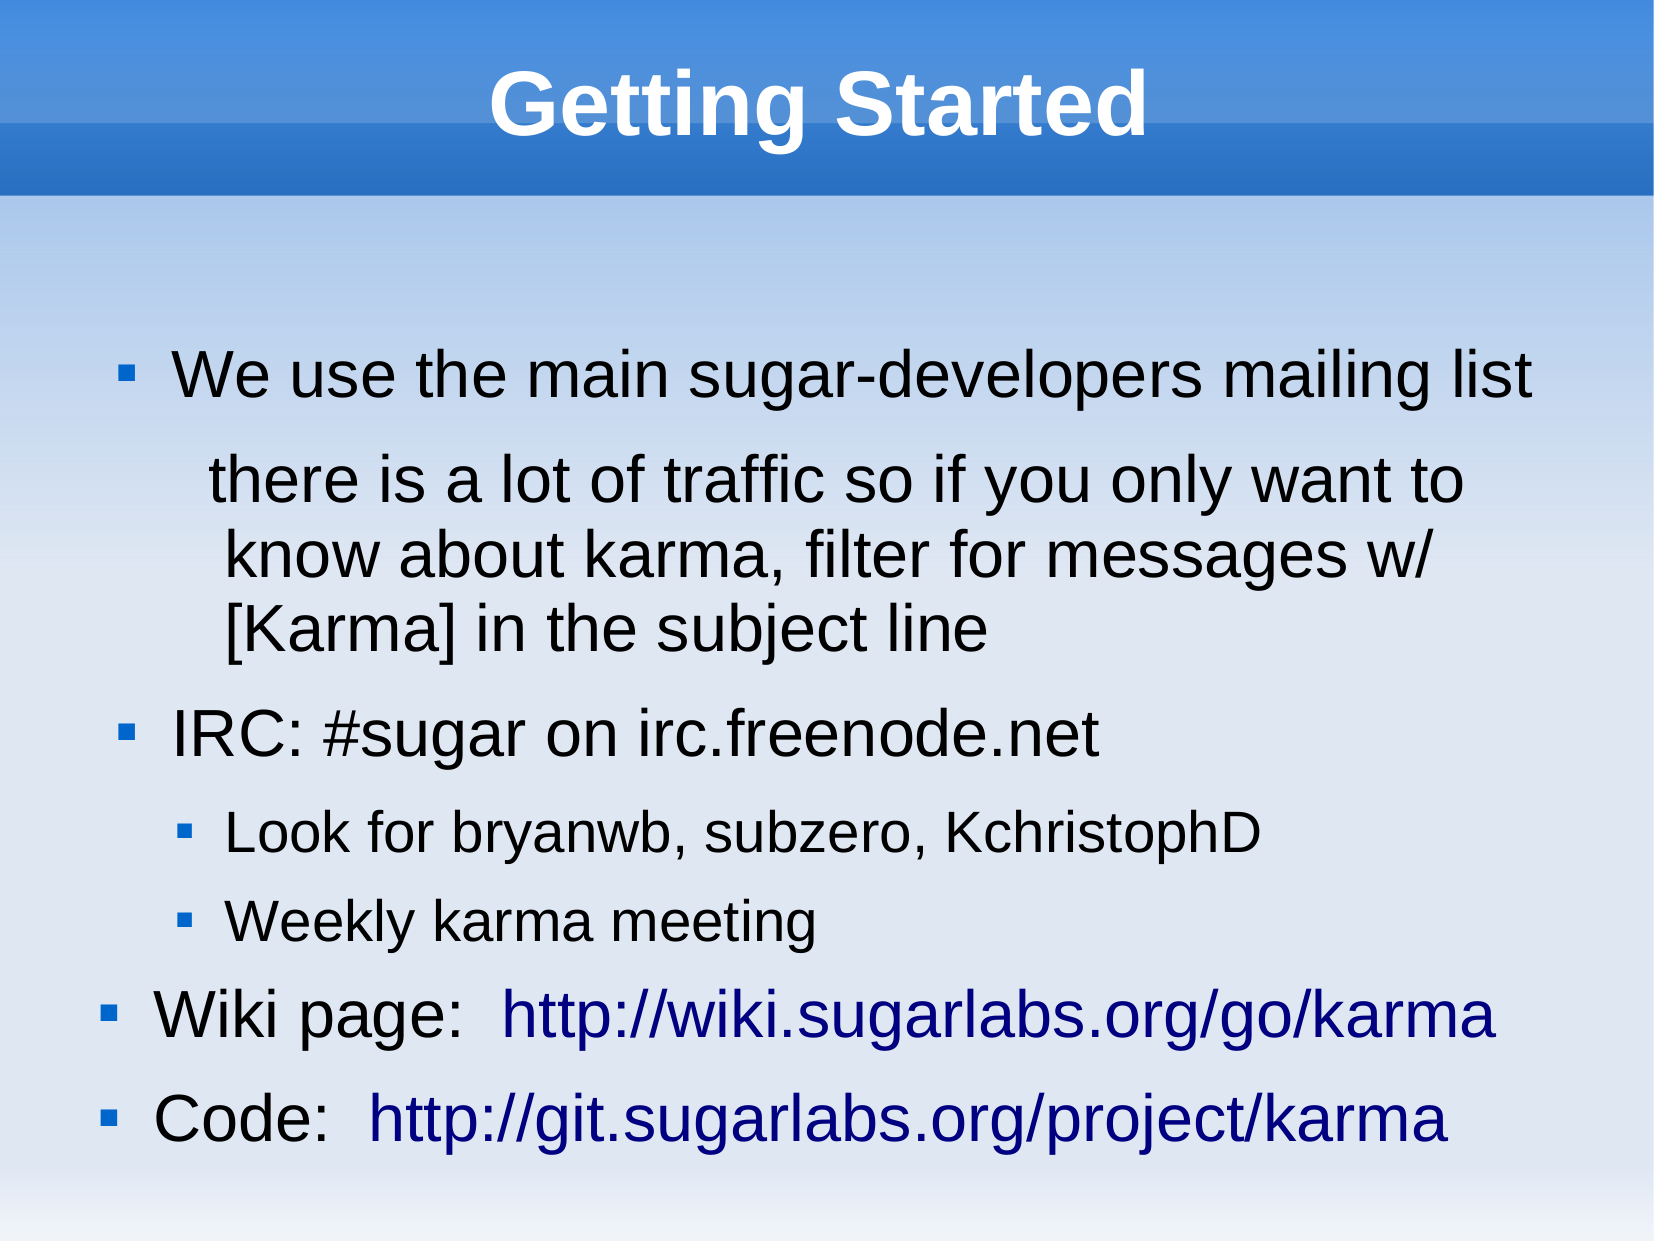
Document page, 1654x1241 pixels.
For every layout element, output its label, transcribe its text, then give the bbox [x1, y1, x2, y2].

list We use the main sugar-developers mailing list there is a lot of traffic so if you only want to know about karma, filter for messages w/ [Karma] in the subject line IRC: #sugar on irc.freenode.net Look for bryanwb, subzero, KchristophD Weekly karma meeting Wiki page: http://wiki.sugarlabs.org/go/karma Code: http://git.sugarlabs.org/project/karma [82, 337, 1571, 1241]
picture [0, 0, 1654, 1241]
title Getting Started [76, 0, 1565, 208]
